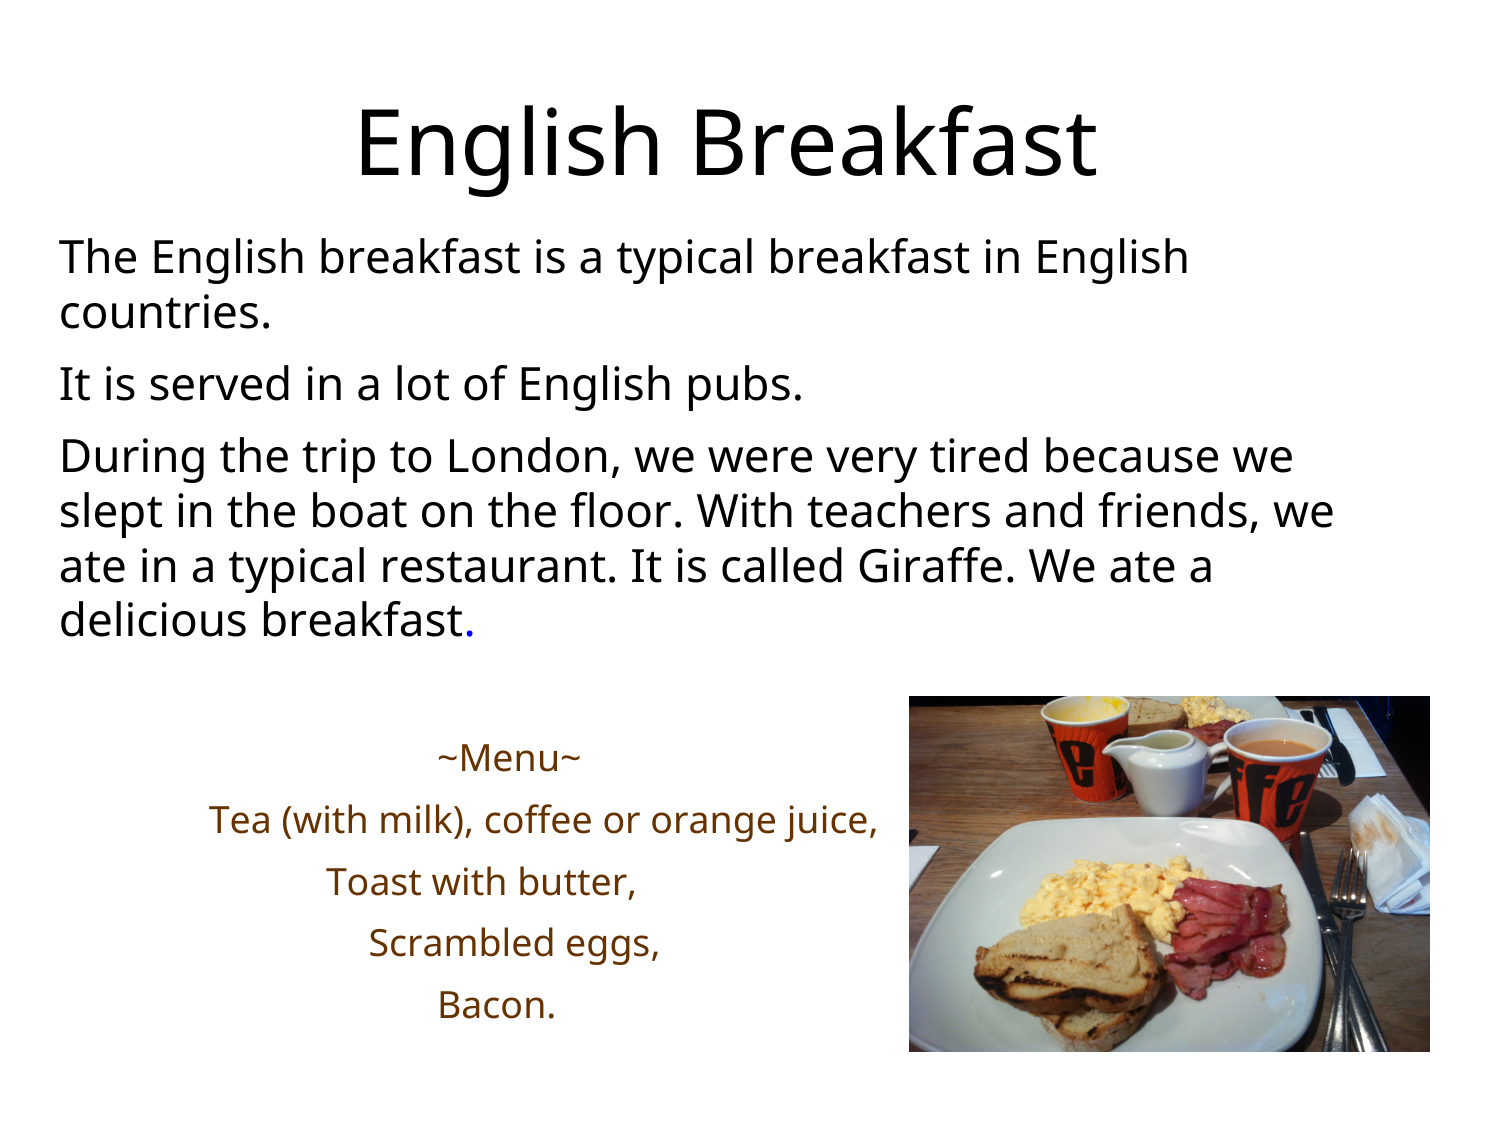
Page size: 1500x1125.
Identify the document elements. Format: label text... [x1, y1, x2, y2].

title English Breakfast [63, 45, 1414, 233]
picture [909, 696, 1430, 1052]
subtitle The English breakfast is a typical breakfast in English countries. It is served in a lot of English pubs. During the trip to London, we were very tired because we slept in the boat on the floor. With teachers and friends, we ate in a typical restaurant. It is called Giraffe. We ate a delicious breakfast. ~Menu~ Tea (with milk), coffee or orange juice, Toast with butter, Scrambled eggs, Bacon. [59, 227, 1410, 1027]
